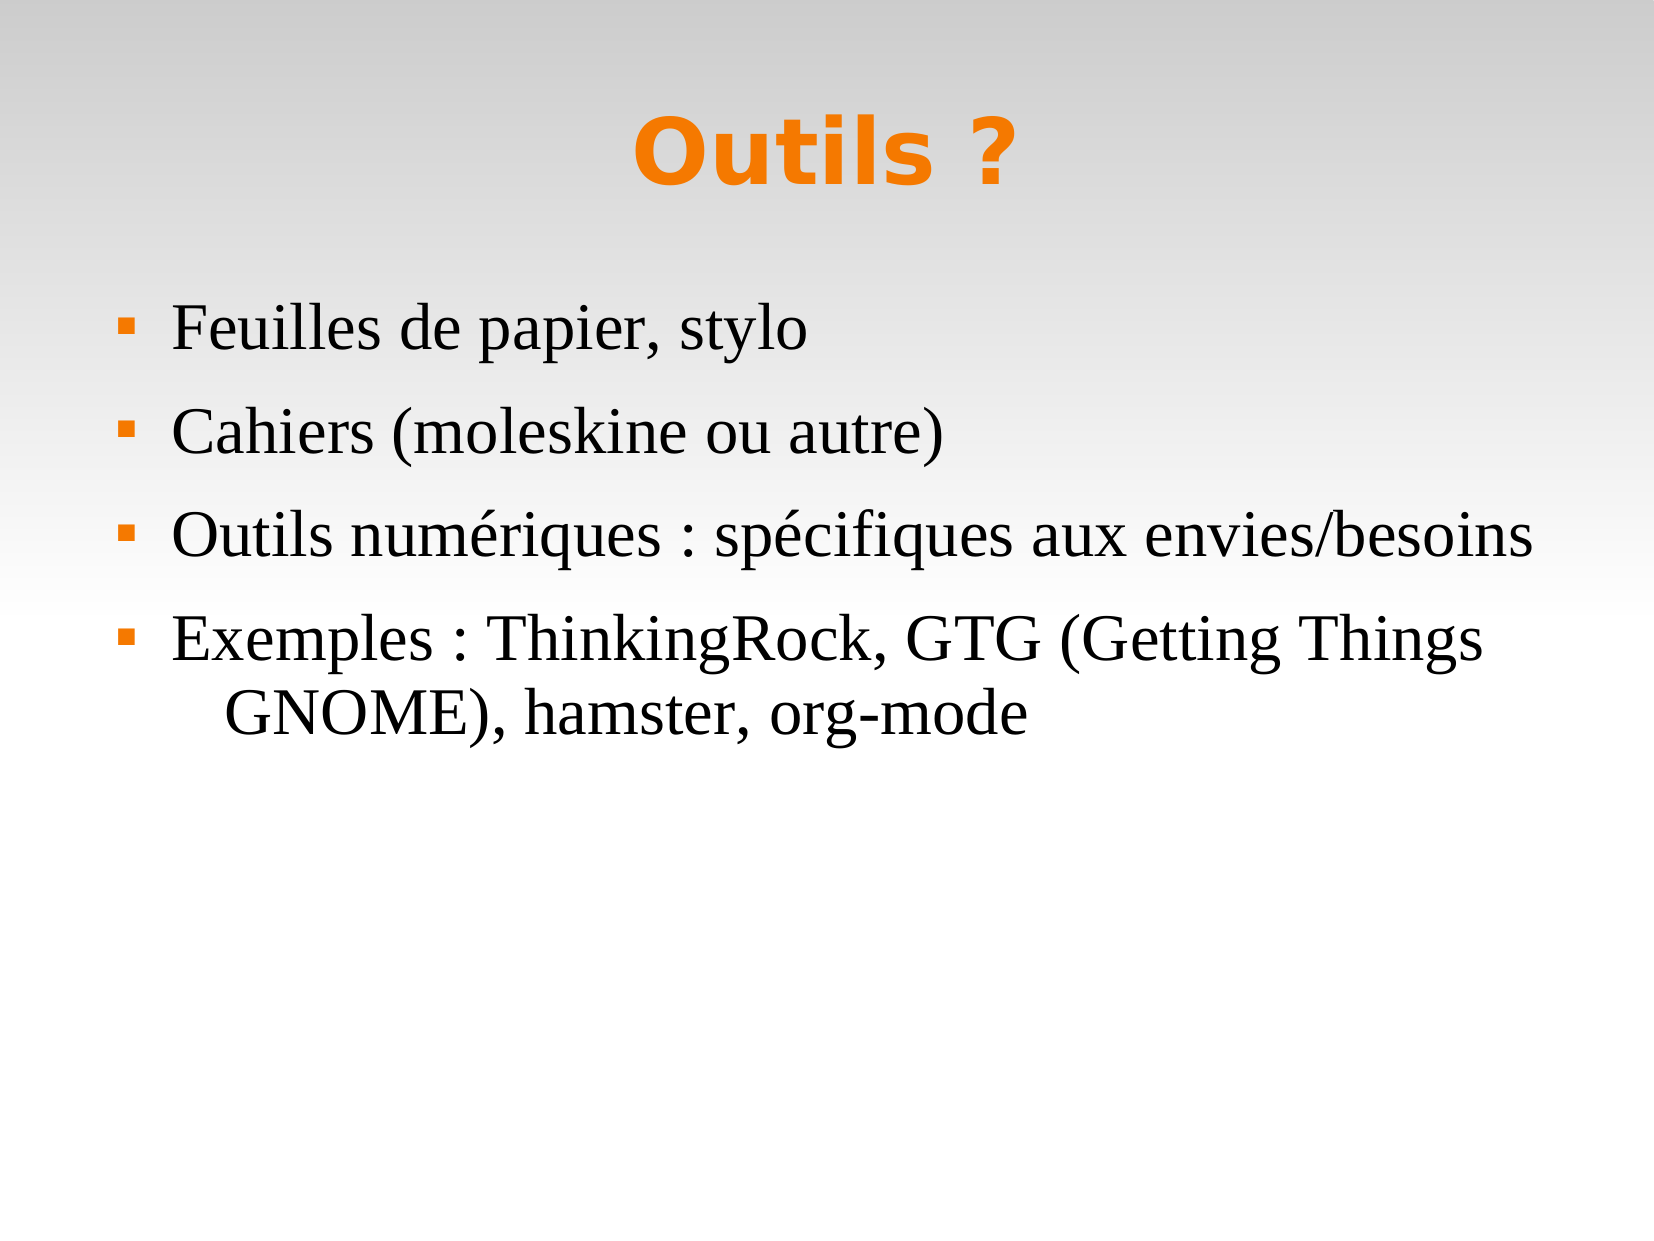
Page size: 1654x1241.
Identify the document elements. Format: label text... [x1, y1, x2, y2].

list Feuilles de papier, stylo Cahiers (moleskine ou autre) Outils numériques : spécifiques aux envies/besoins Exemples : ThinkingRock, GTG (Getting Things GNOME), hamster, org-mode [82, 290, 1571, 1094]
title Outils ? [82, 49, 1571, 257]
